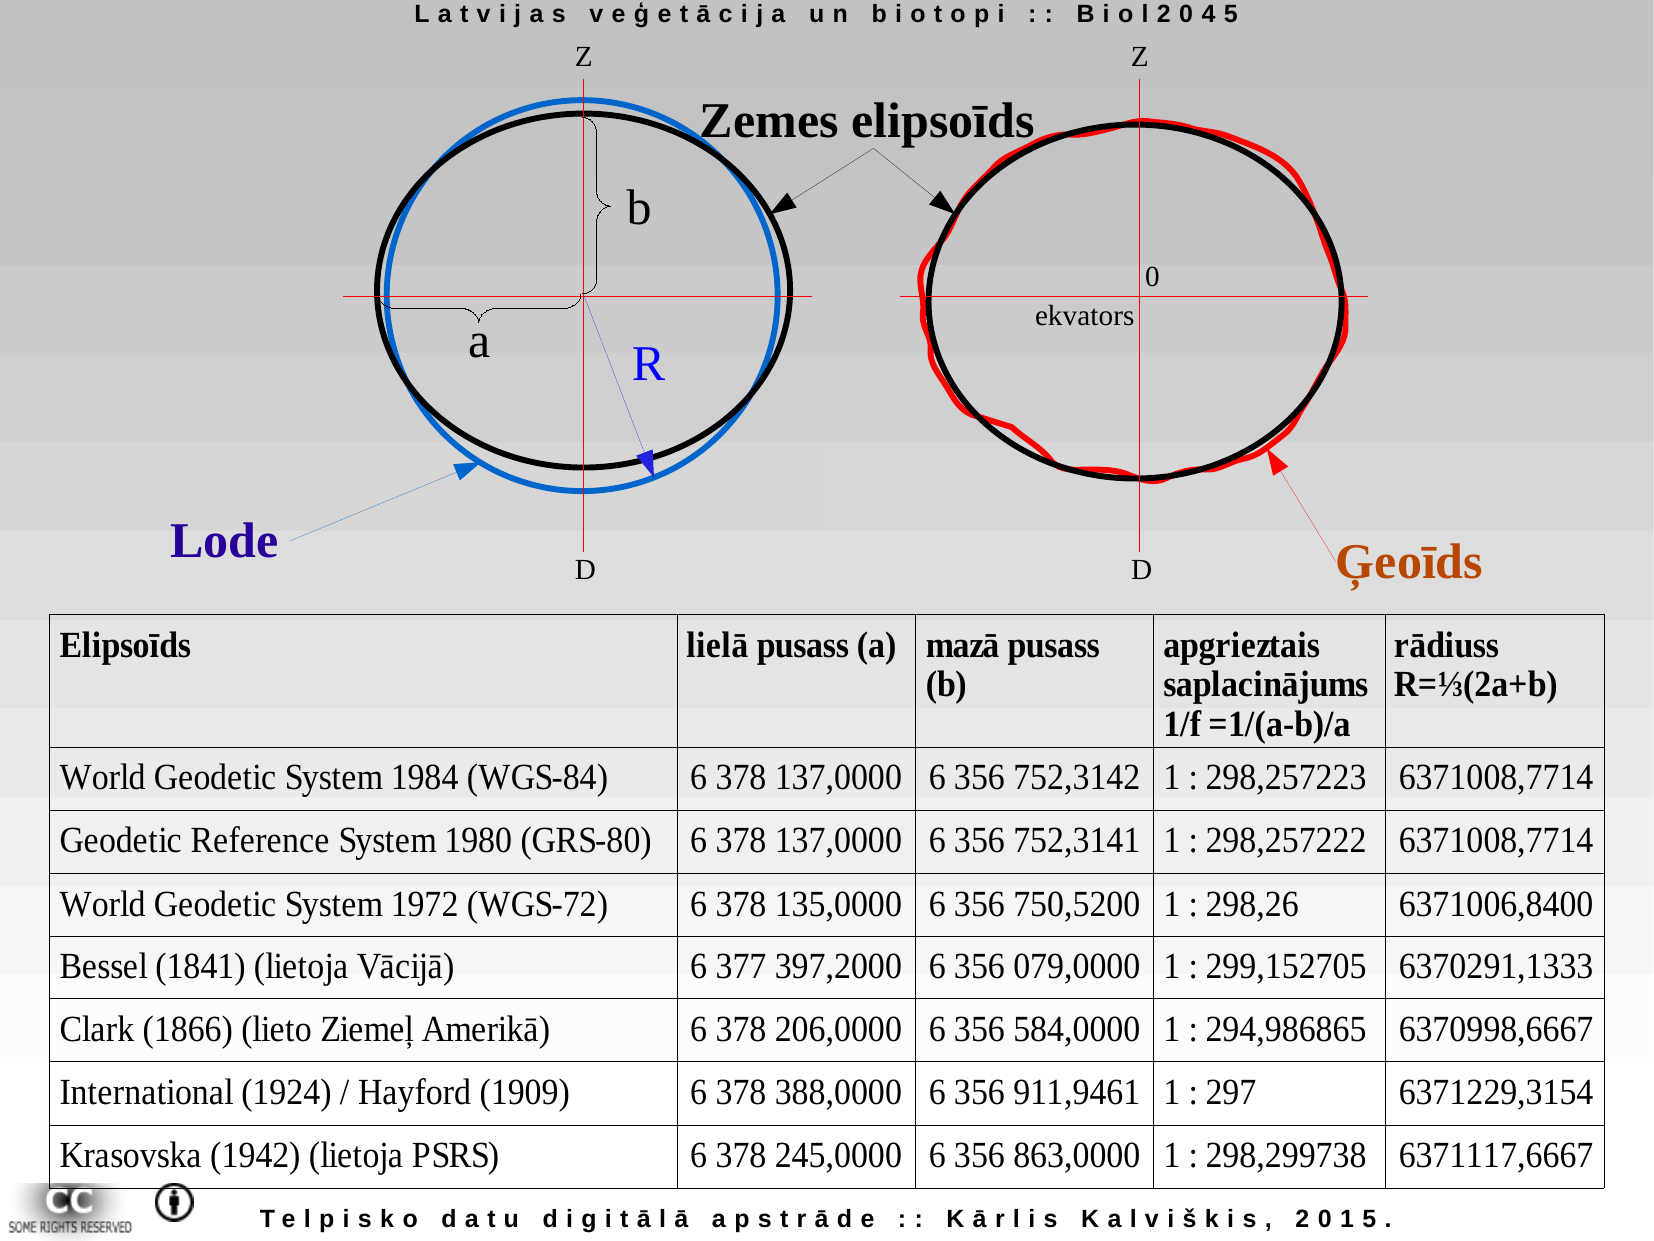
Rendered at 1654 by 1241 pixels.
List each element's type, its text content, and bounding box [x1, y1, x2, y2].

text_box Z [574, 40, 593, 73]
text_box ekvators [1035, 299, 1135, 333]
picture [0, 0, 1654, 1241]
text_box D [1131, 553, 1153, 586]
text_box Zemes elipsoīds [678, 93, 1069, 149]
text_box R [631, 336, 666, 392]
text_box Z [1130, 40, 1149, 73]
text_box Lode [170, 513, 291, 569]
chart [47, 612, 1606, 1190]
text_box Ģeoīds [1335, 534, 1496, 590]
text_box a [468, 313, 491, 369]
text_box b [626, 179, 652, 236]
text_box D [574, 553, 597, 586]
text_box 0 [1145, 260, 1161, 294]
